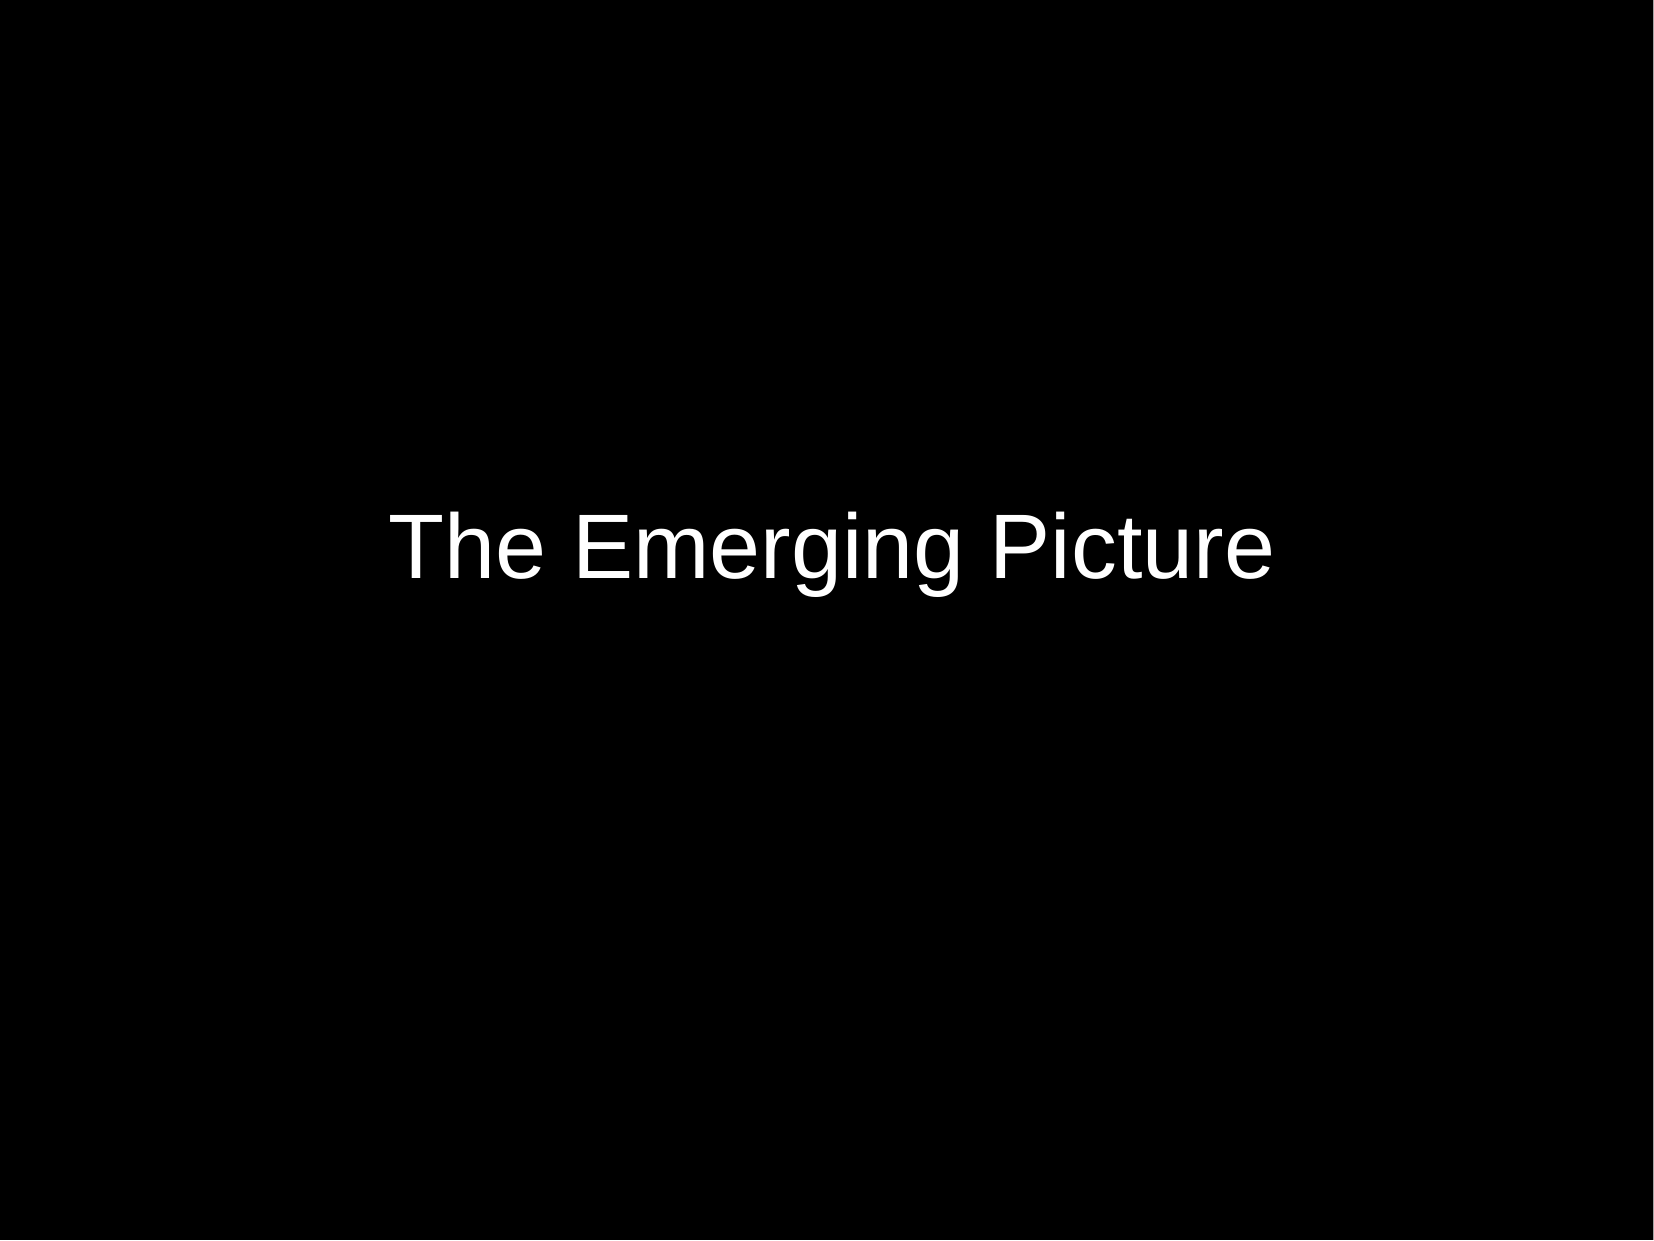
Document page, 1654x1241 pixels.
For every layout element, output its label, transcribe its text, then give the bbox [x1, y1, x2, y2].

title The Emerging Picture [88, 442, 1577, 651]
